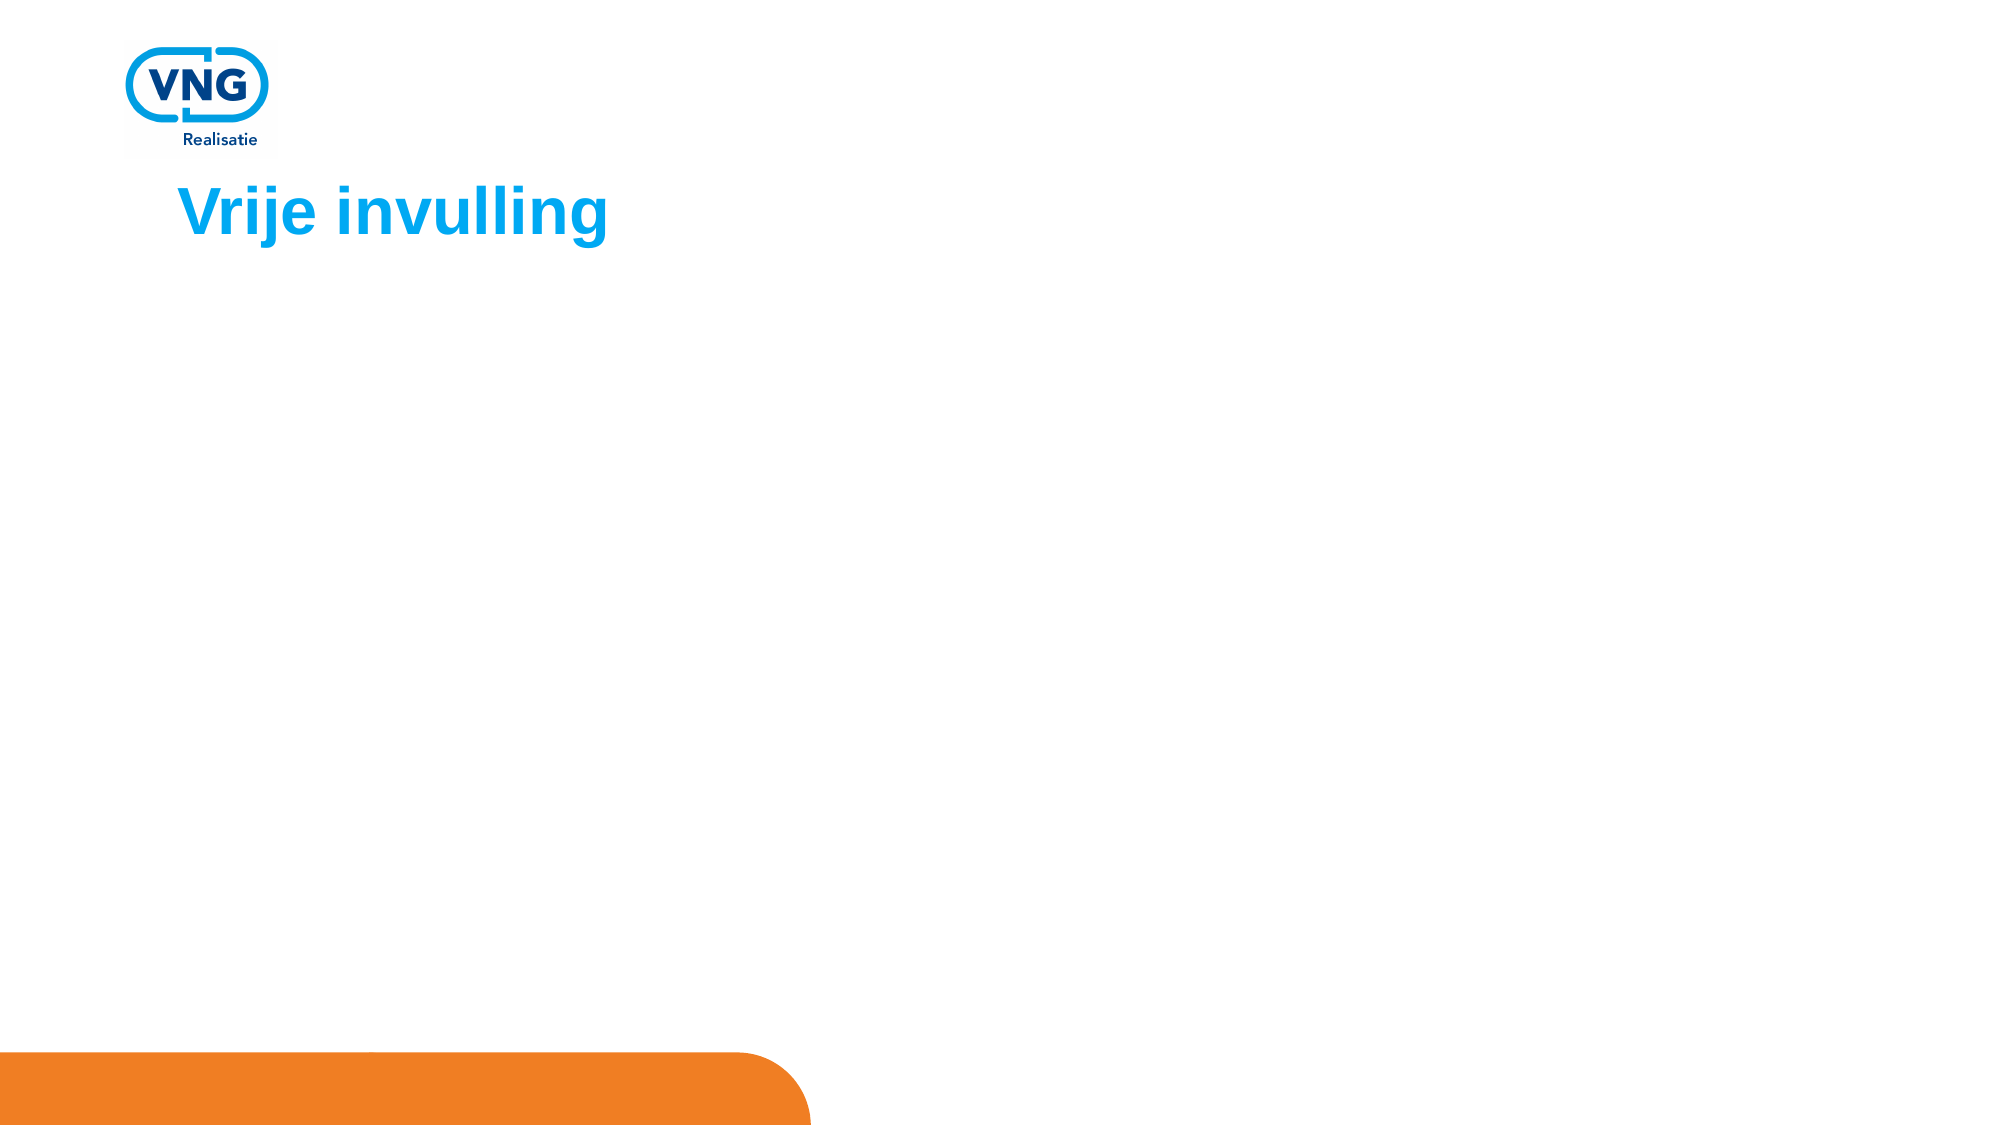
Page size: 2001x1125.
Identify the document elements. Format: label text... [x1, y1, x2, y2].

title Vrije invulling [177, 177, 1824, 296]
